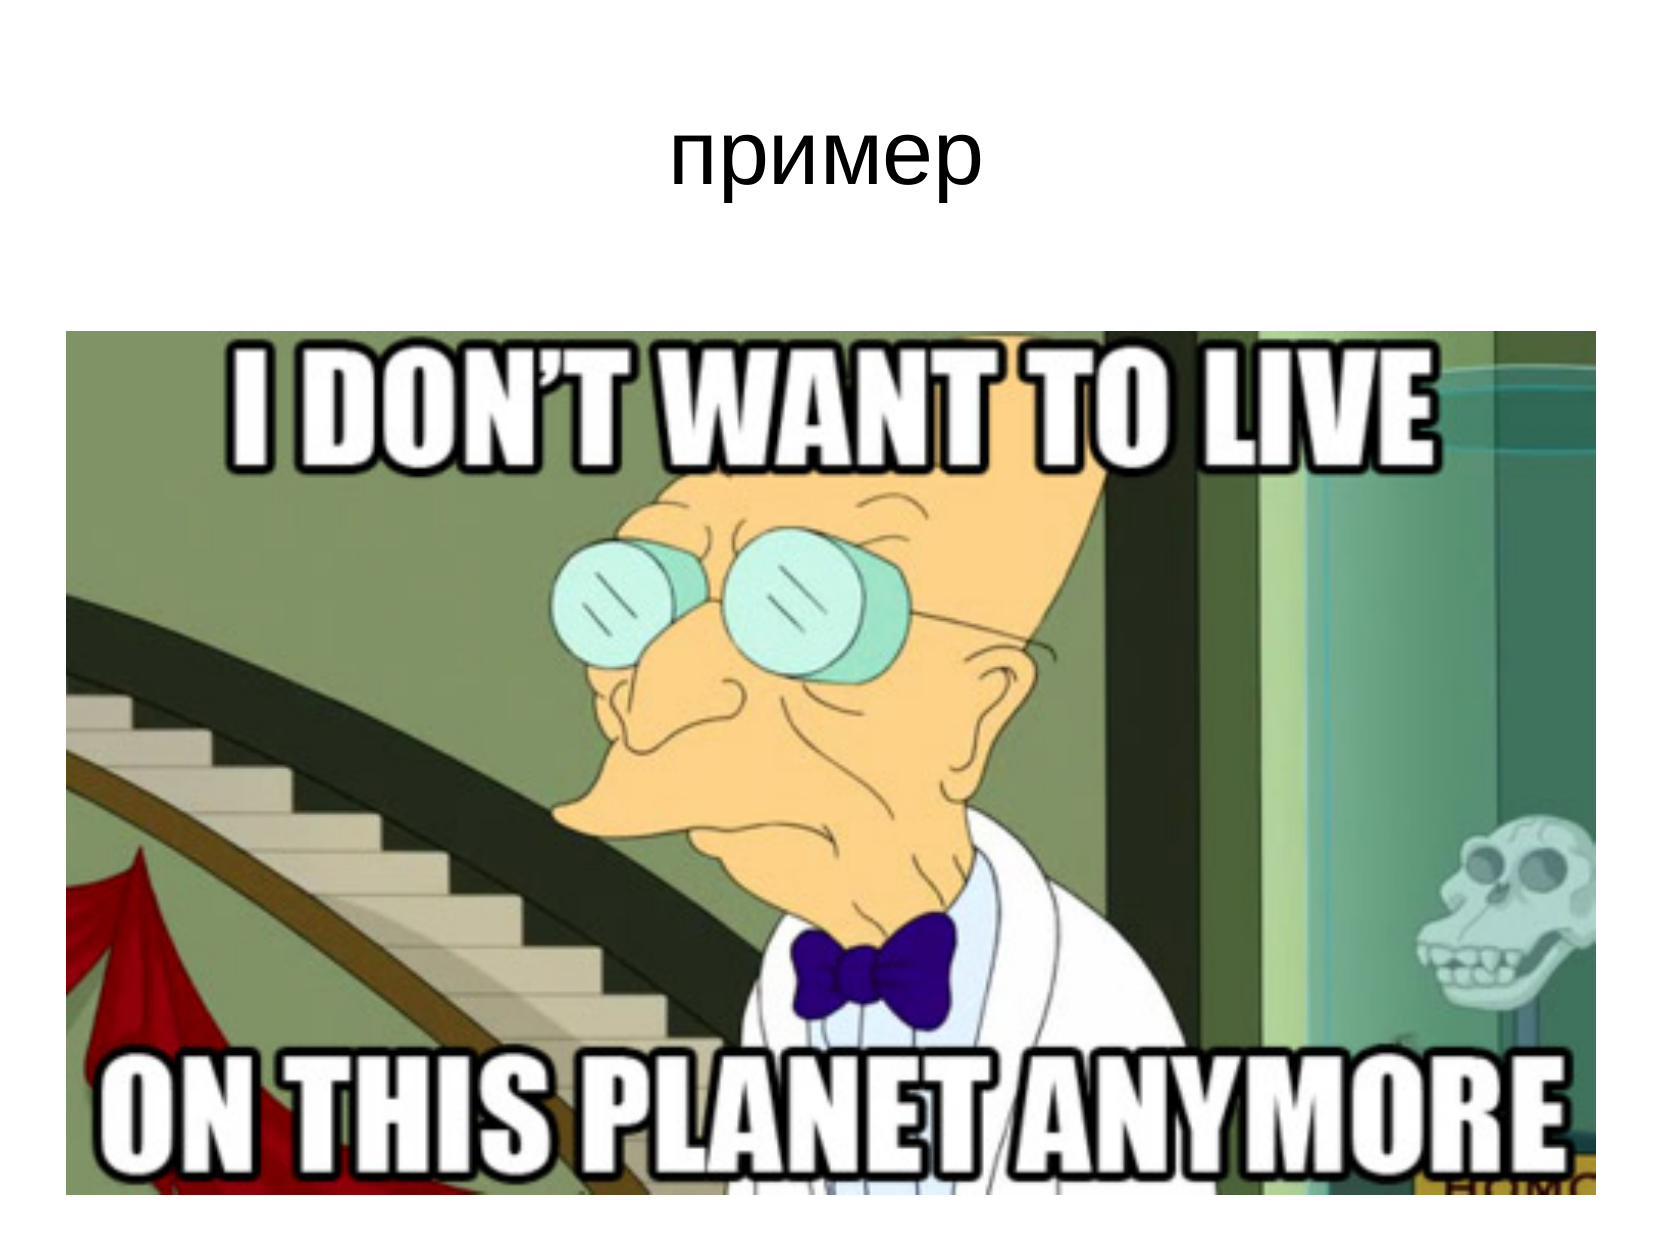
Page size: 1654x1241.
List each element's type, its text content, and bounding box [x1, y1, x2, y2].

title пример [82, 49, 1571, 257]
picture [66, 331, 1596, 1195]
